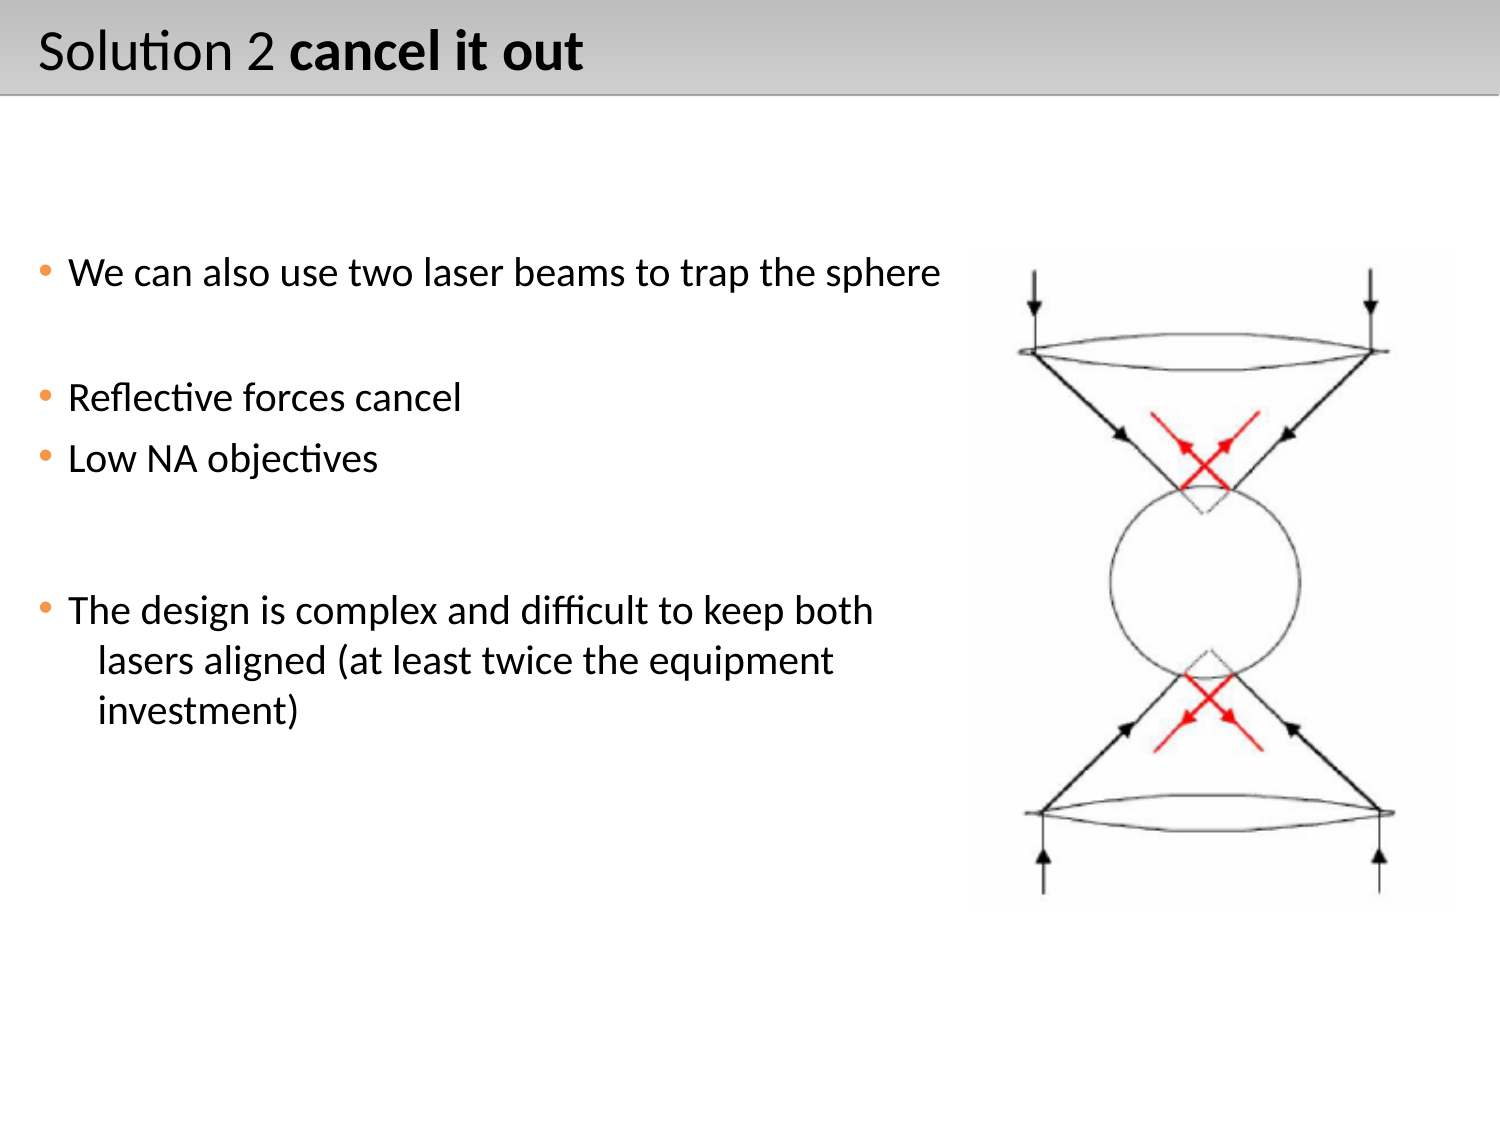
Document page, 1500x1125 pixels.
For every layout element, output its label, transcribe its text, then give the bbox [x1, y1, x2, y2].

title Solution 2 cancel it out [23, 0, 1477, 94]
text_box The design is complex and difficult to keep both lasers aligned (at least twice the equipment investment) [0, 575, 1000, 726]
picture [894, 249, 1500, 938]
text_box We can also use two laser beams to trap the sphere [0, 237, 1072, 313]
text_box Reflective forces cancel Low NA objectives [0, 362, 1000, 513]
